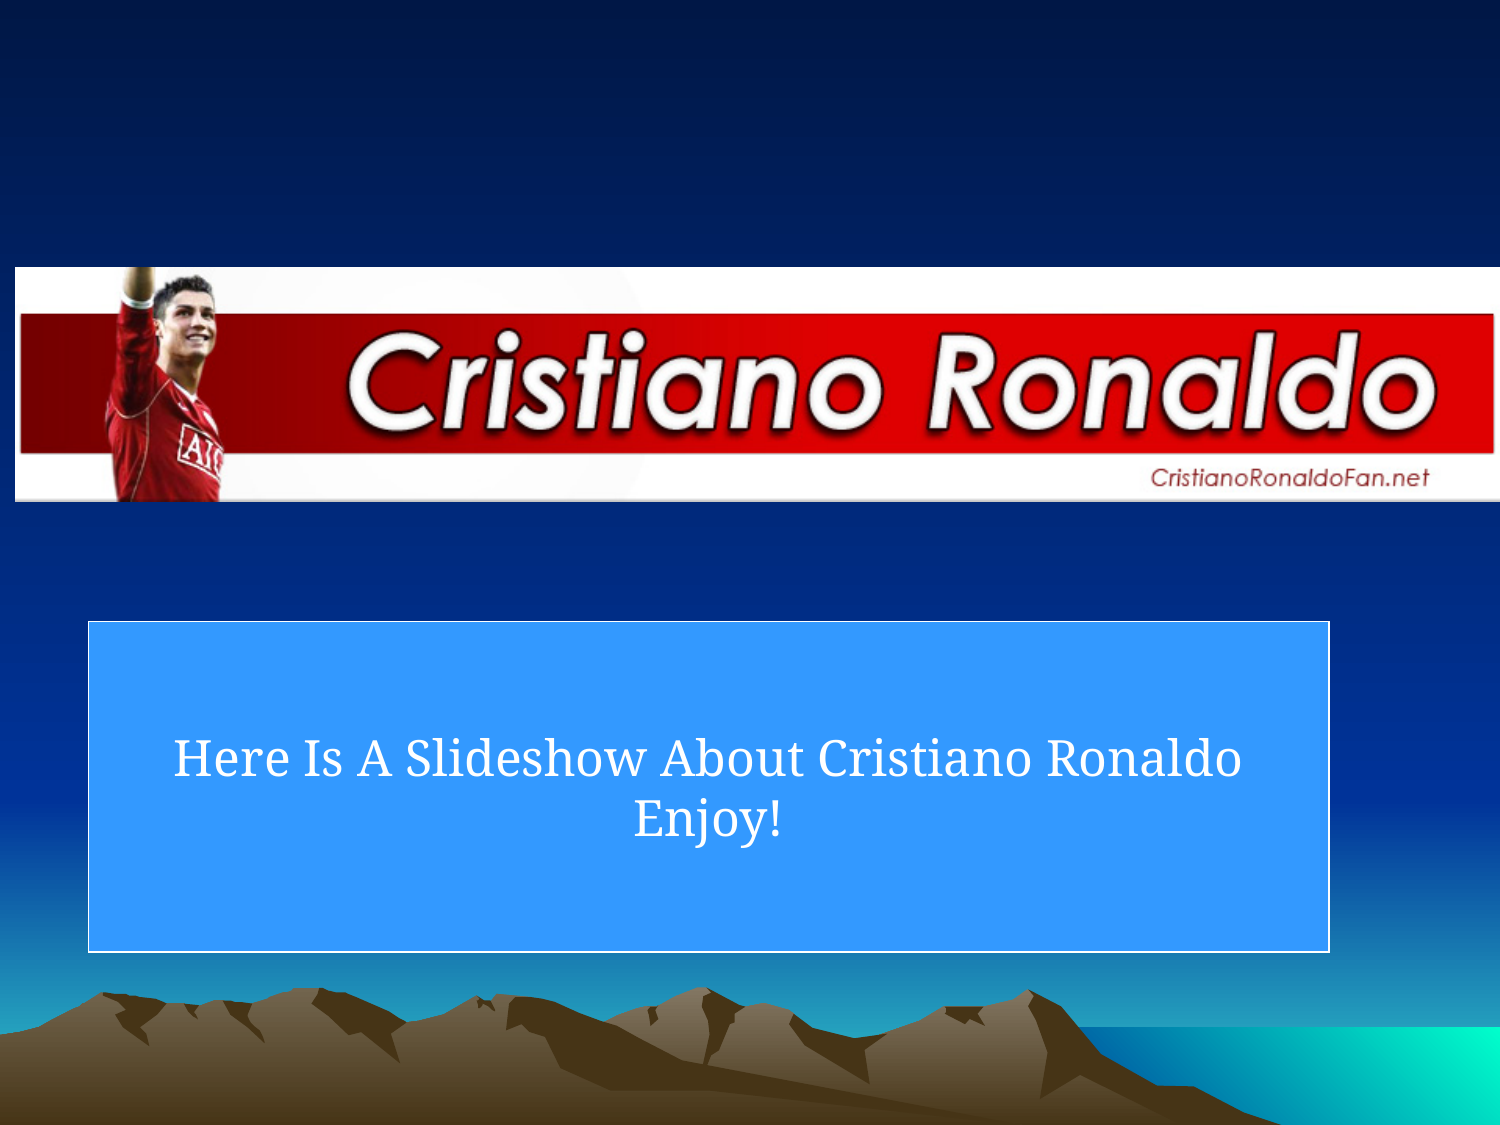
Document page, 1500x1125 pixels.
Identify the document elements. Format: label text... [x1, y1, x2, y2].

text_box Here Is A Slideshow About Cristiano Ronaldo Enjoy! [88, 621, 1329, 953]
picture [15, 267, 1500, 502]
